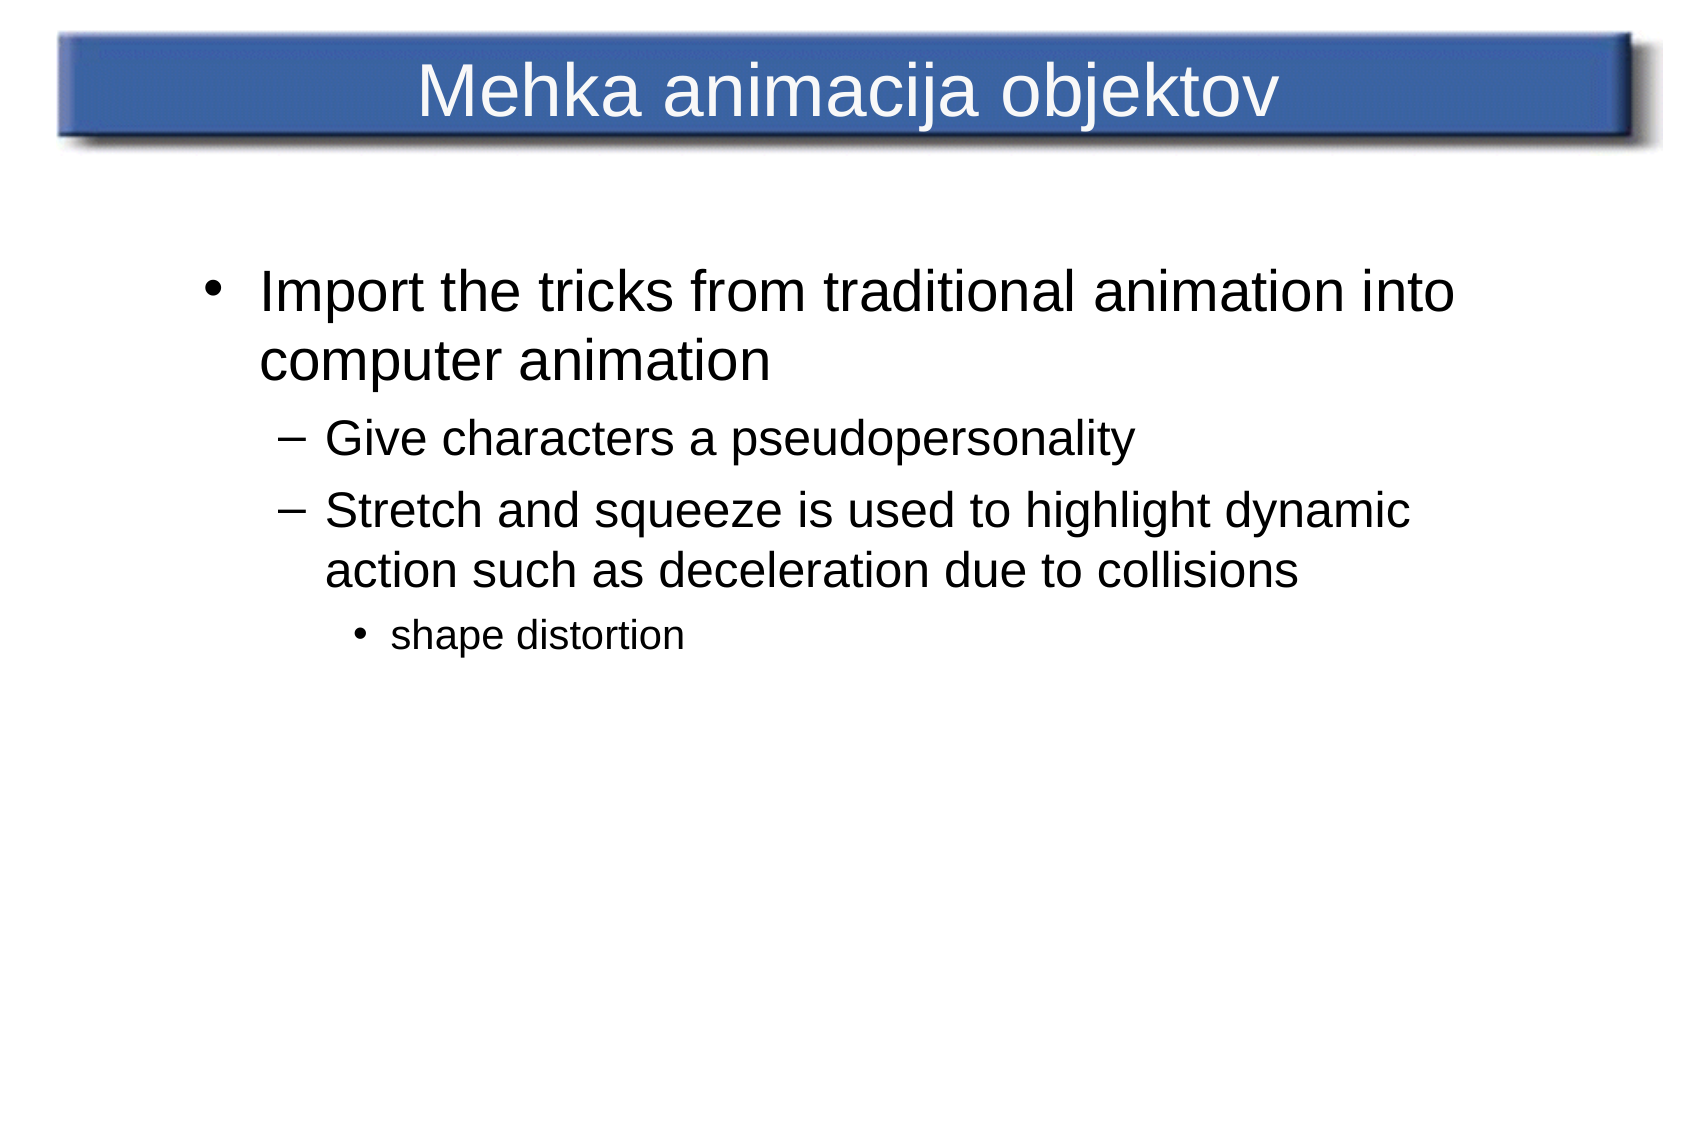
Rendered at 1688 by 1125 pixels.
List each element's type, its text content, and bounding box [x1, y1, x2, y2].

picture [56, 29, 1663, 156]
list Import the tricks from traditional animation into computer animation Give characters a pseudopersonality Stretch and squeeze is used to highlight dynamic action such as deceleration due to collisions shape distortion [188, 245, 1500, 1013]
title Mehka animacija objektov [188, 23, 1509, 149]
